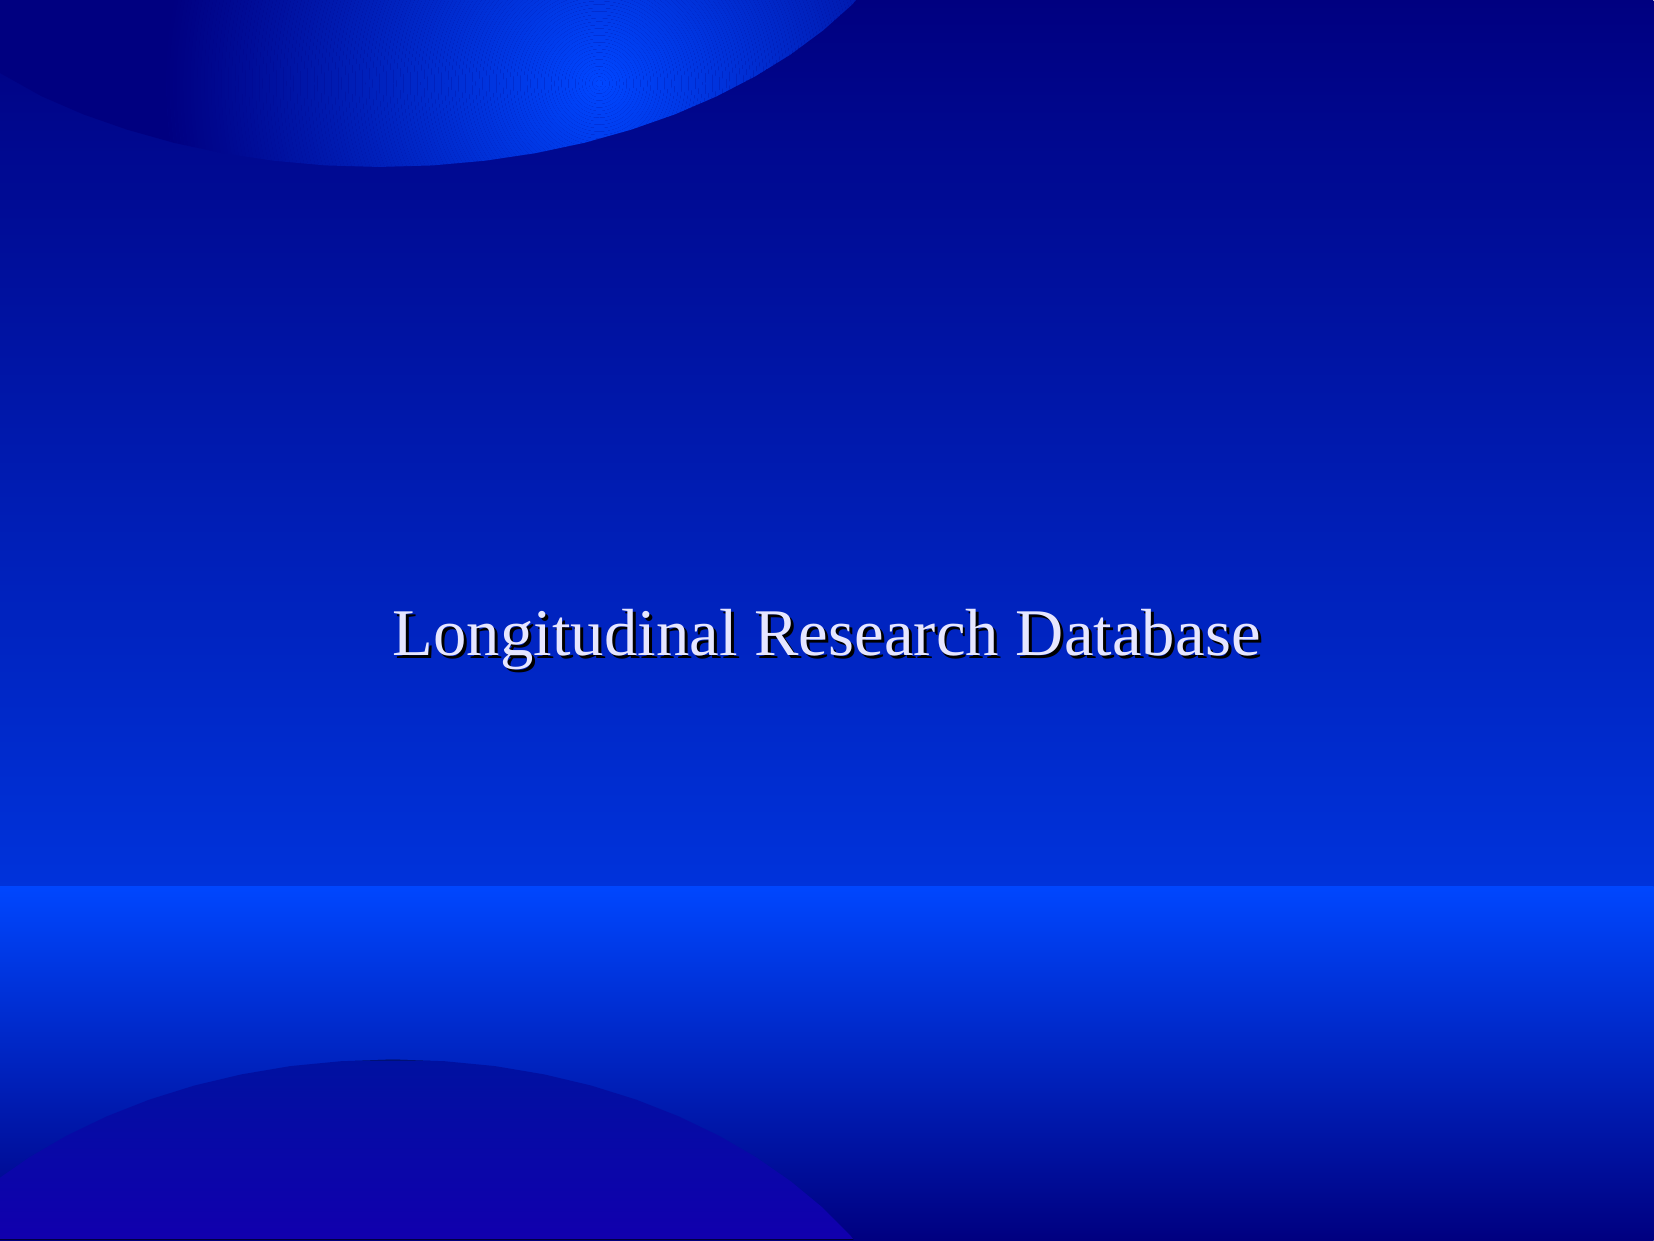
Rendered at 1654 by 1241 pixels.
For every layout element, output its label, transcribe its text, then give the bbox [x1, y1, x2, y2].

subtitle Longitudinal Research Database [121, 102, 1534, 1164]
